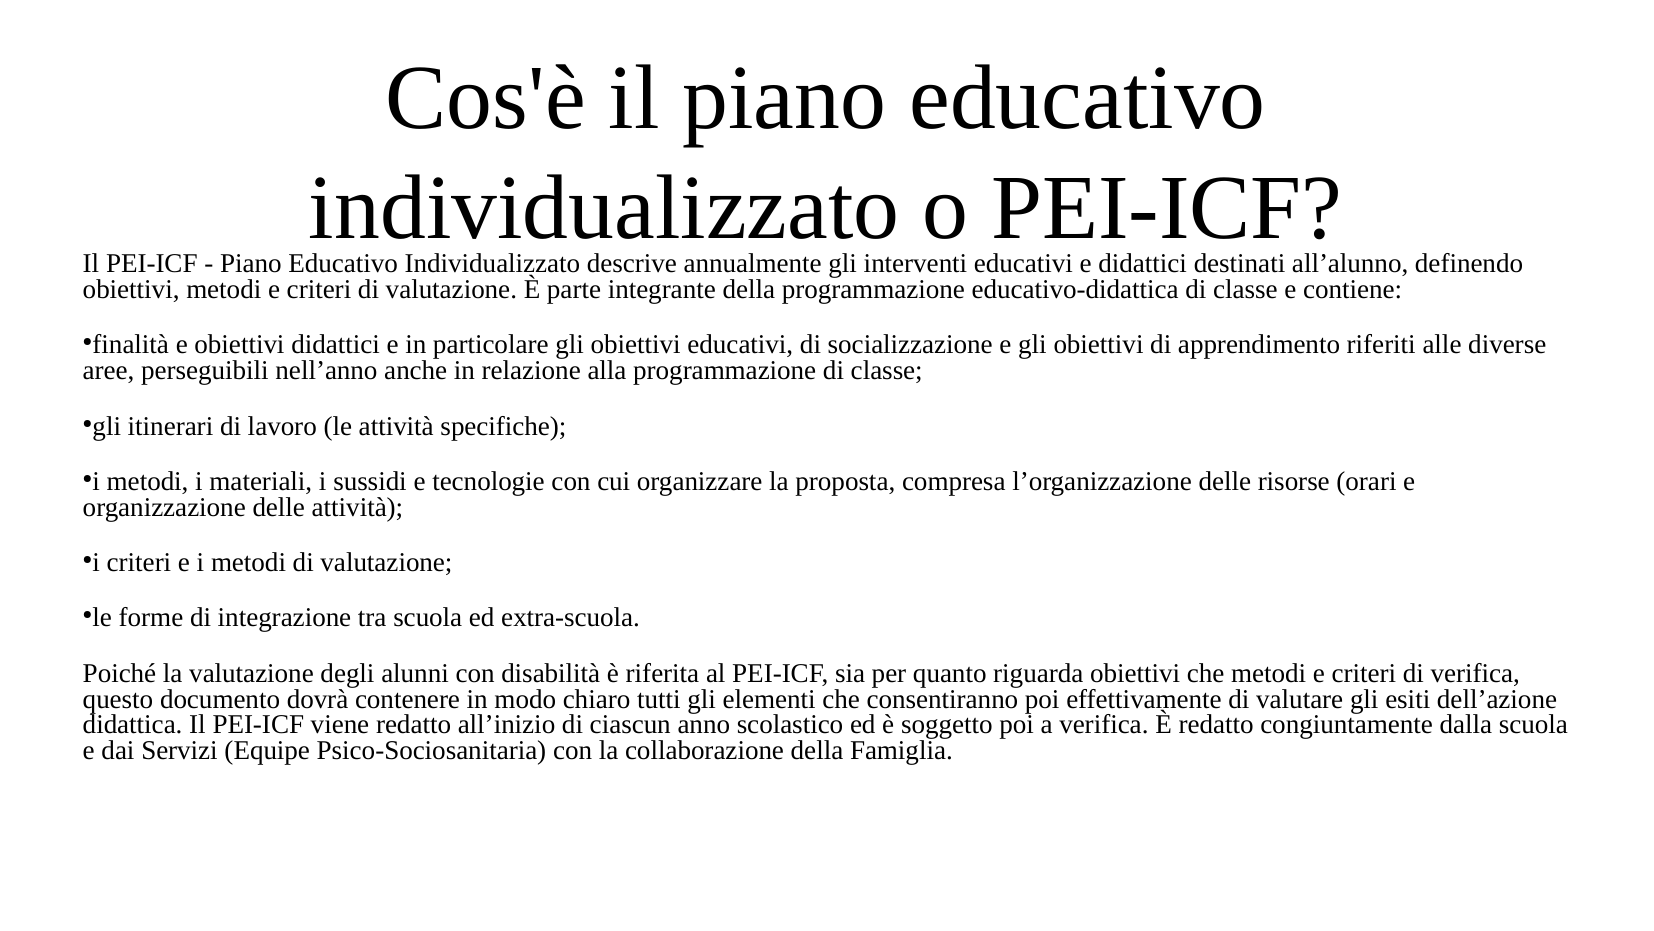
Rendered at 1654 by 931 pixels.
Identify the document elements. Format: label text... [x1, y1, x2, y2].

title Cos'è il piano educativo individualizzato o PEI-ICF? [82, 36, 1571, 240]
list Il PEI-ICF - Piano Educativo Individualizzato descrive annualmente gli interventi educativi e didattici destinati all’alunno, definendo obiettivi, metodi e criteri di valutazione. È parte integrante della programmazione educativo-didattica di classe e contiene: finalità e obiettivi didattici e in particolare gli obiettivi educativi, di socializzazione e gli obiettivi di apprendimento riferiti alle diverse aree, perseguibili nell’anno anche in relazione alla programmazione di classe; gli itinerari di lavoro (le attività specifiche); i metodi, i materiali, i sussidi e tecnologie con cui organizzare la proposta, compresa l’organizzazione delle risorse (orari e organizzazione delle attività); i criteri e i metodi di valutazione; le forme di integrazione tra scuola ed extra-scuola. Poiché la valutazione degli alunni con disabilità è riferita al PEI-ICF, sia per quanto riguarda obiettivi che metodi e criteri di verifica, questo documento dovrà contenere in modo chiaro tutti gli elementi che consentiranno poi effettivamente di valutare gli esiti dell’azione didattica. Il PEI-ICF viene redatto all’inizio di ciascun anno scolastico ed è soggetto poi a verifica. È redatto congiuntamente dalla scuola e dai Servizi (Equipe Psico-Sociosanitaria) con la collaborazione della Famiglia. [82, 251, 1571, 875]
